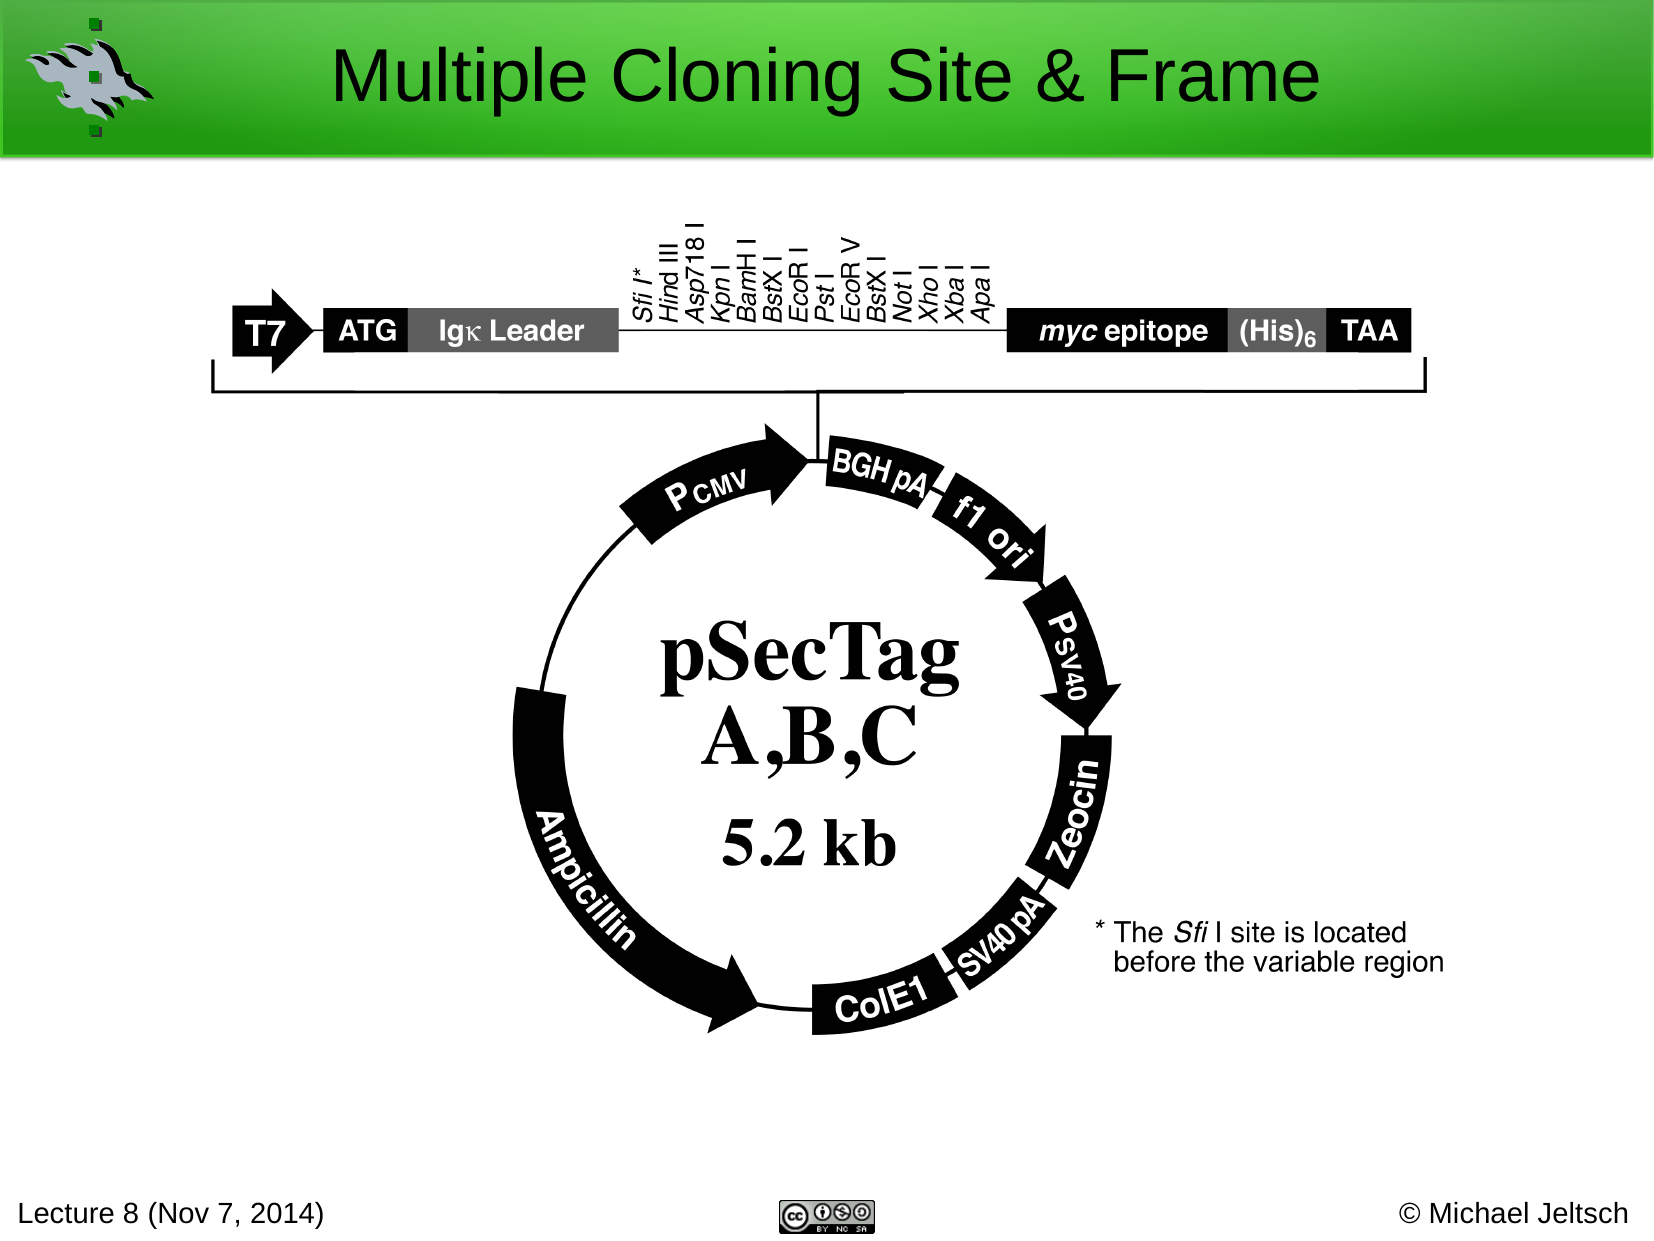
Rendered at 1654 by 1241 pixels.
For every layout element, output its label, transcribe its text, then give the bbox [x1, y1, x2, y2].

title Multiple Cloning Site & Frame [206, 30, 1448, 121]
picture [779, 1200, 875, 1234]
picture [211, 224, 1443, 1035]
